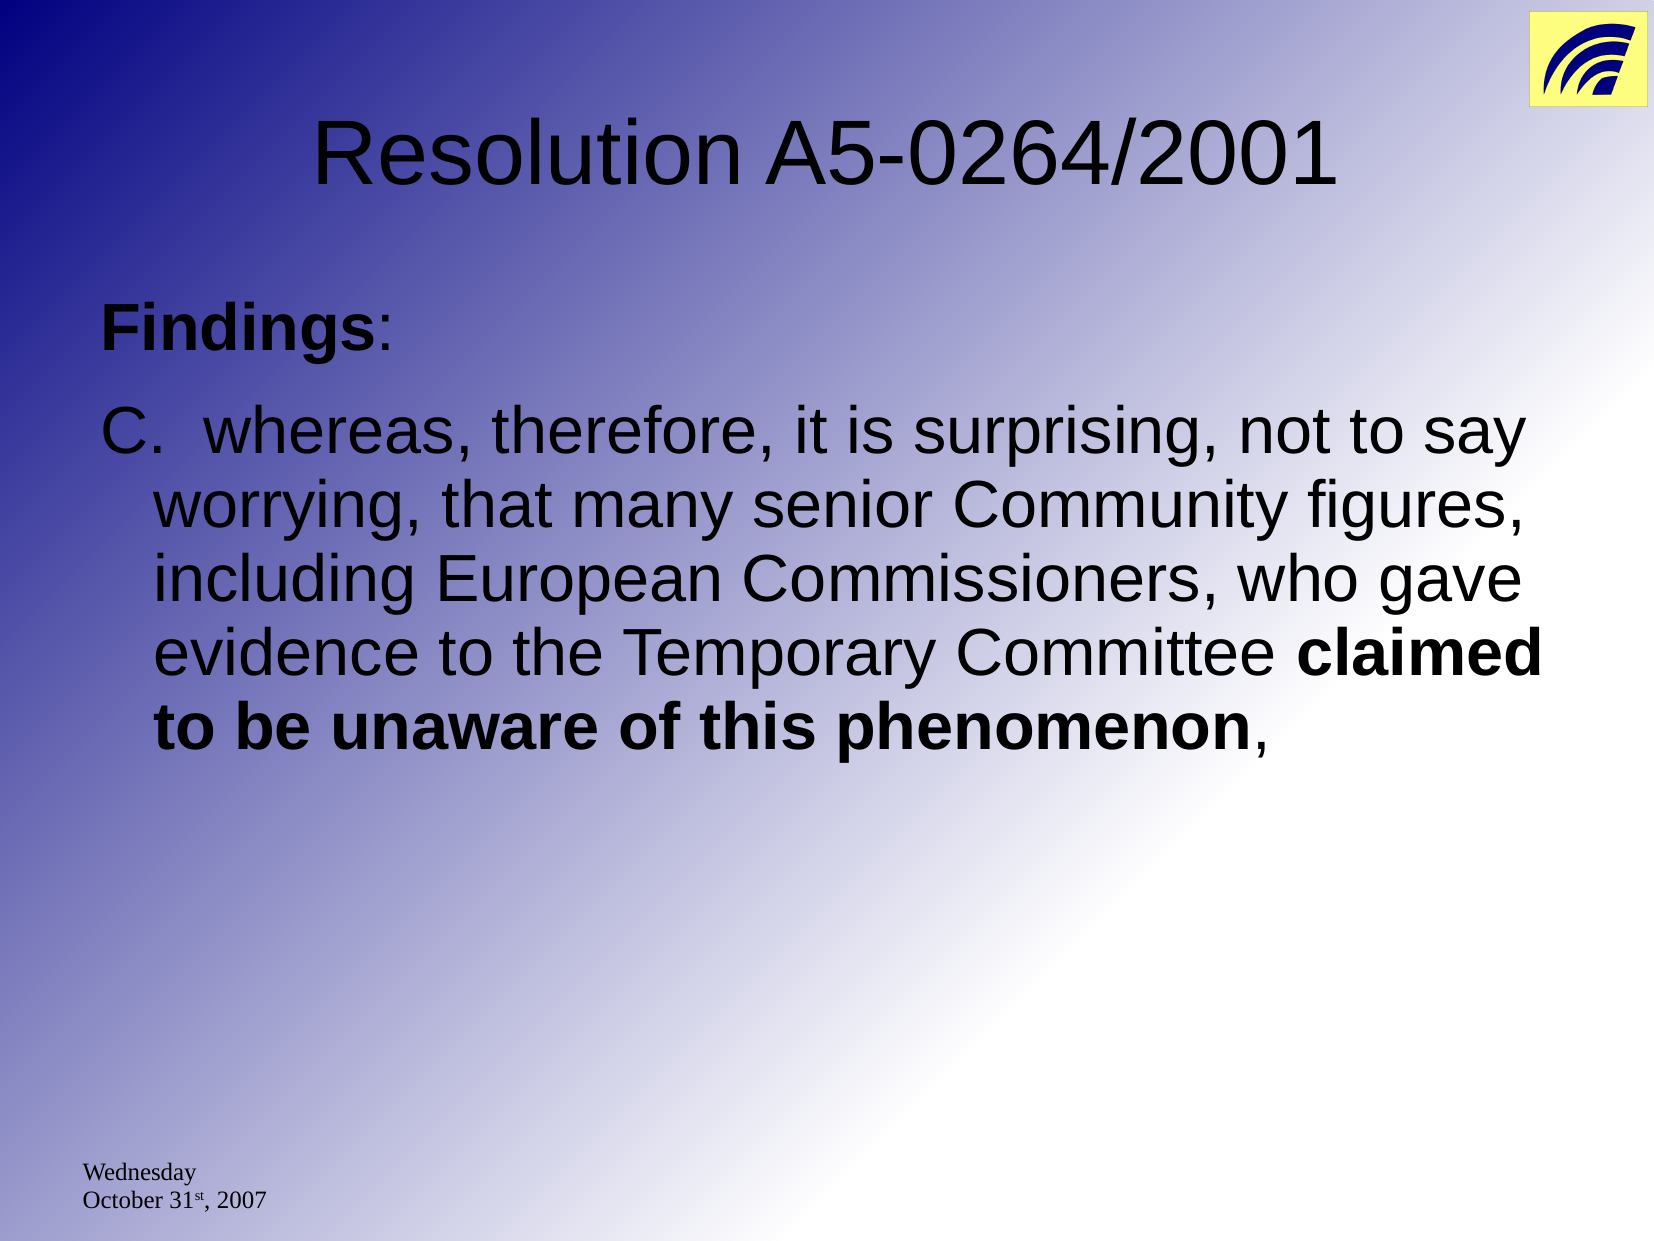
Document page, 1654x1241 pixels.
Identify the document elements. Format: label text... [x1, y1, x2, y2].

picture [1529, 11, 1648, 107]
list Findings: C. whereas, therefore, it is surprising, not to say worrying, that many senior Community figures, including European Commissioners, who gave evidence to the Temporary Committee claimed to be unaware of this phenomenon, [82, 290, 1571, 1094]
title Resolution A5-0264/2001 [82, 56, 1571, 250]
